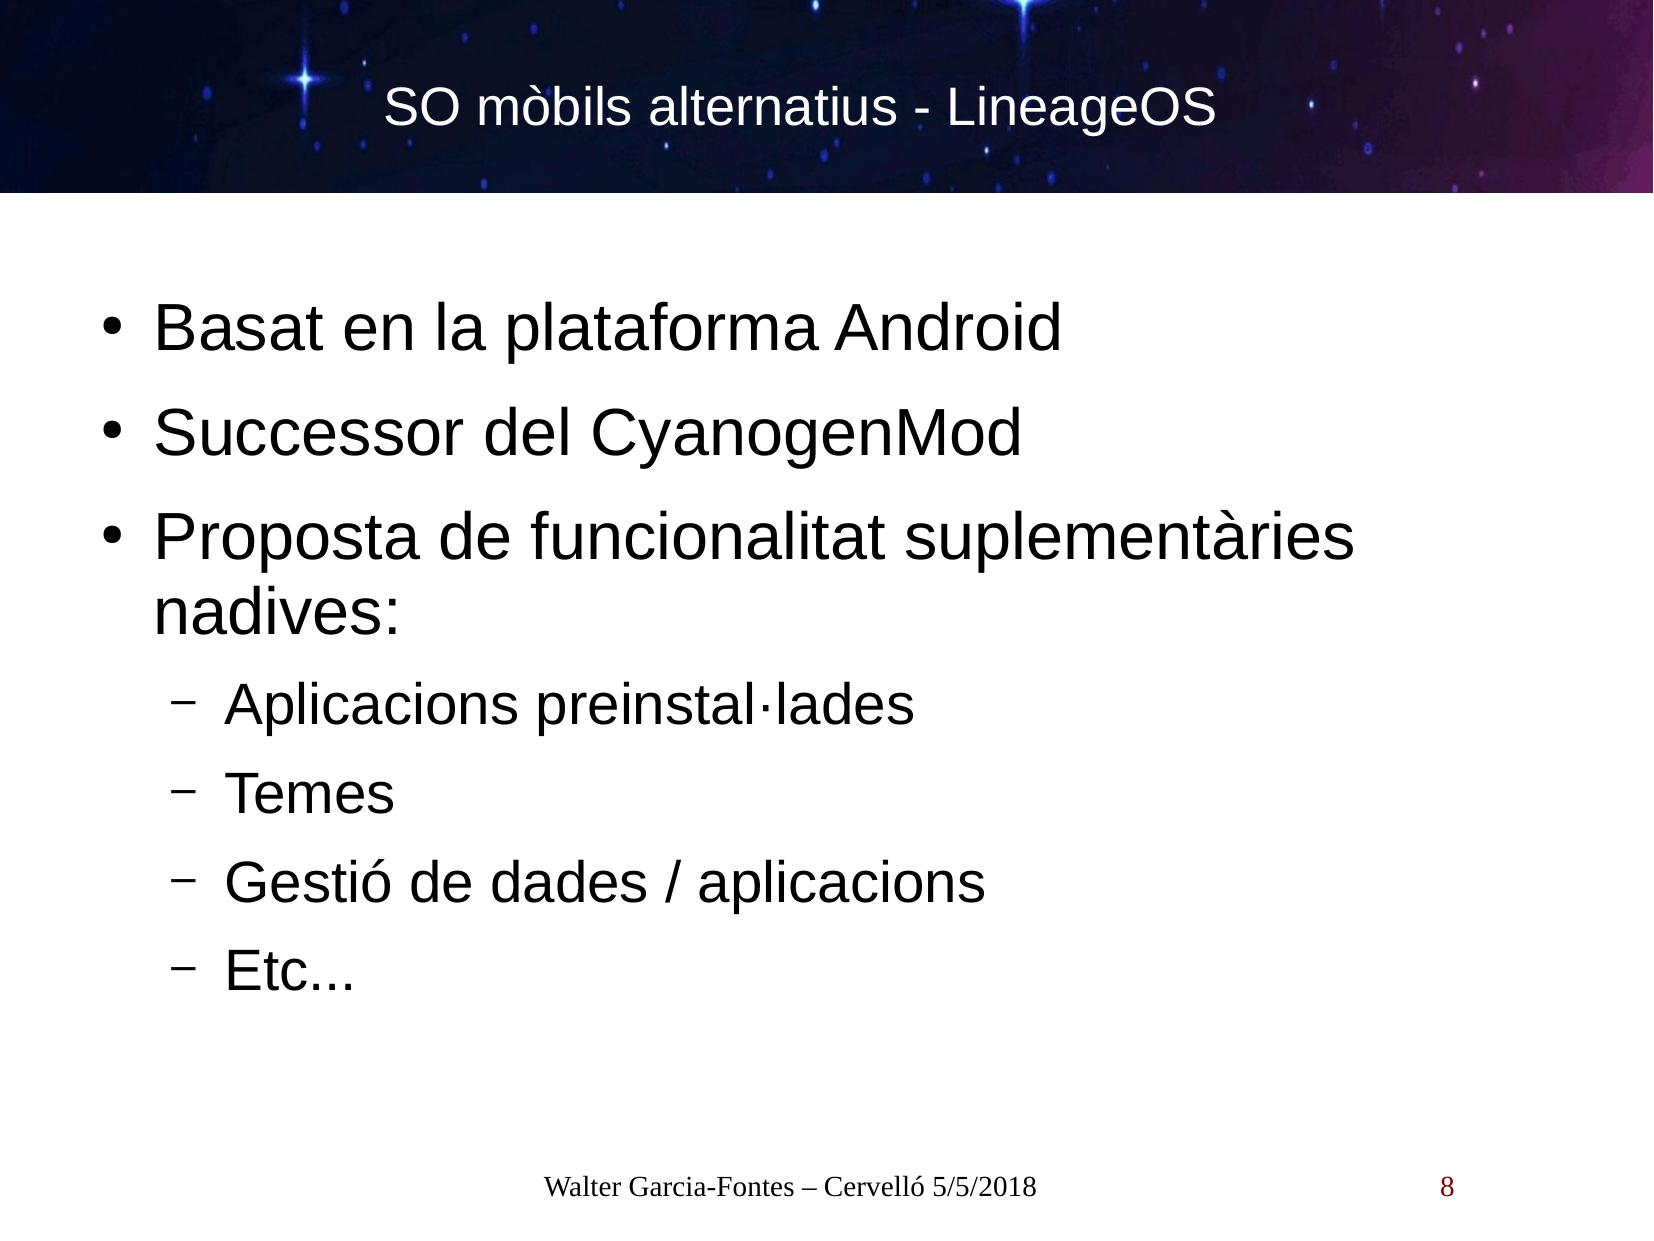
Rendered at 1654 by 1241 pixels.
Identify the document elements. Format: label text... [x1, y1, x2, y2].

title SO mòbils alternatius - LineageOS [57, 2, 1546, 211]
picture [0, 0, 1653, 193]
list Basat en la plataforma Android Successor del CyanogenMod Proposta de funcionalitat suplementàries nadives: Aplicacions preinstal·lades Temes Gestió de dades / aplicacions Etc... [82, 290, 1571, 1010]
